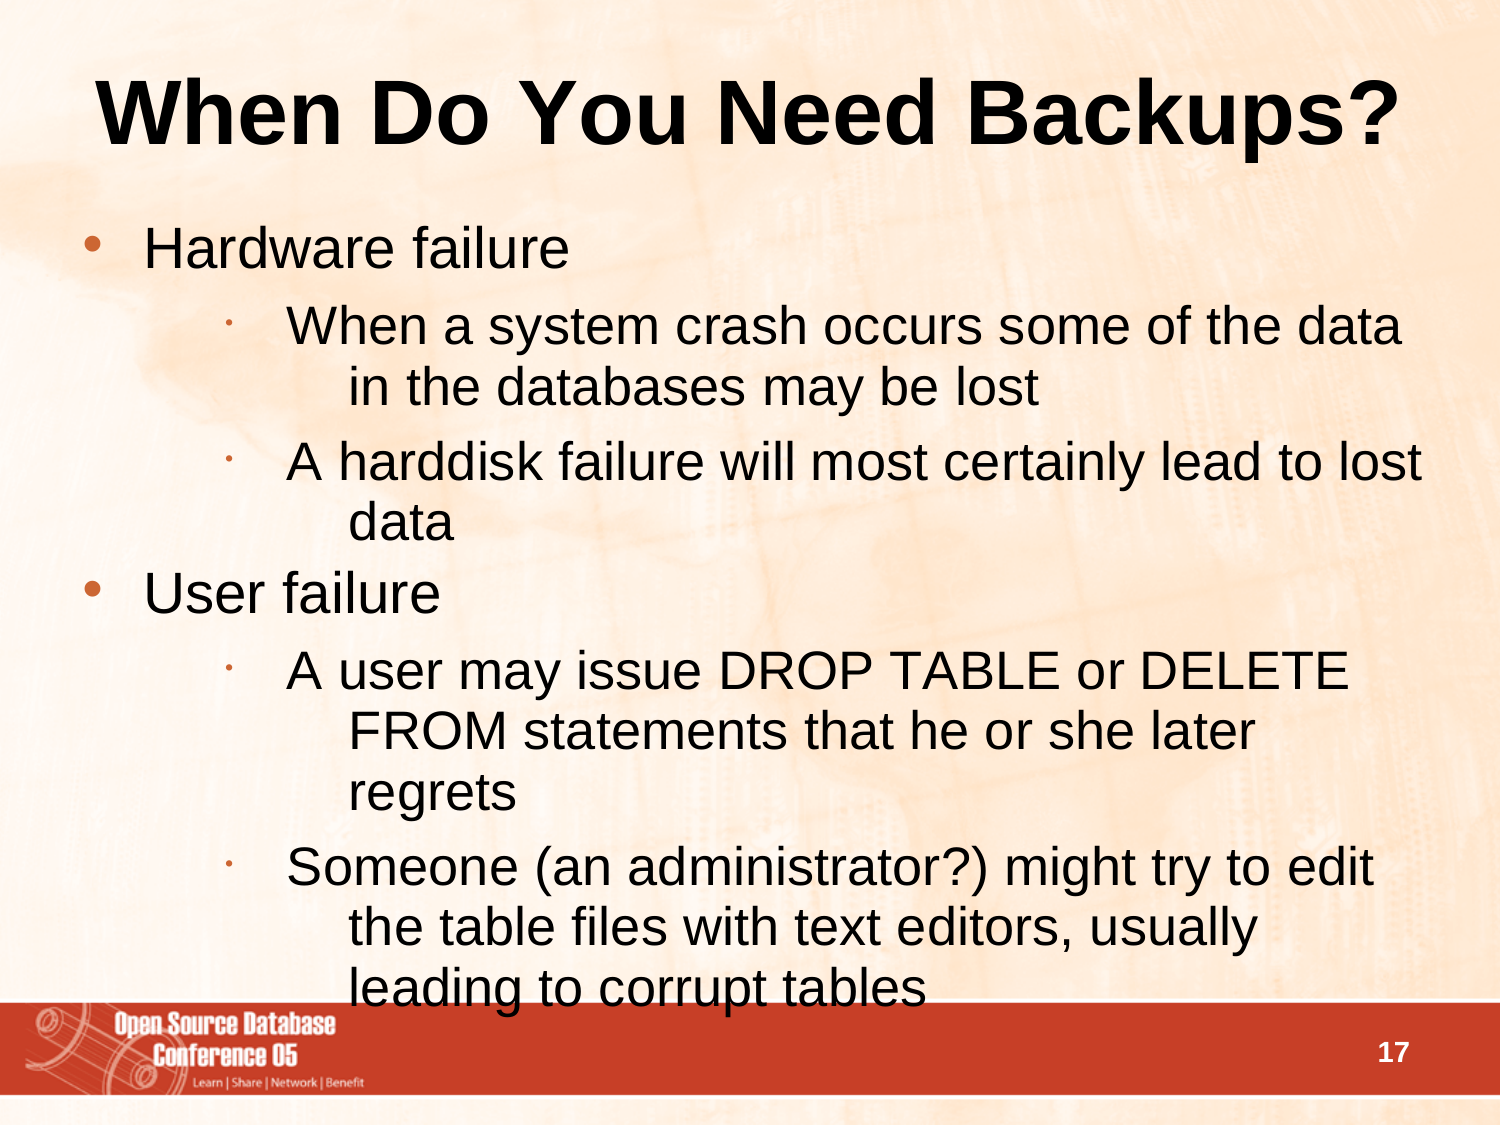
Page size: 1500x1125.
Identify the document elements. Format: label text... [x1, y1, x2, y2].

list Hardware failure When a system crash occurs some of the data in the databases may be lost A hard­disk failure will most certainly lead to lost data User failure A user may issue DROP TABLE or DELETE FROM statements that he or she later regrets Someone (an administrator?) might try to edit the table files with text editors, usually leading to corrupt tables [75, 220, 1426, 977]
picture [0, 0, 1500, 1125]
title When Do You Need Backups? [75, 18, 1426, 207]
